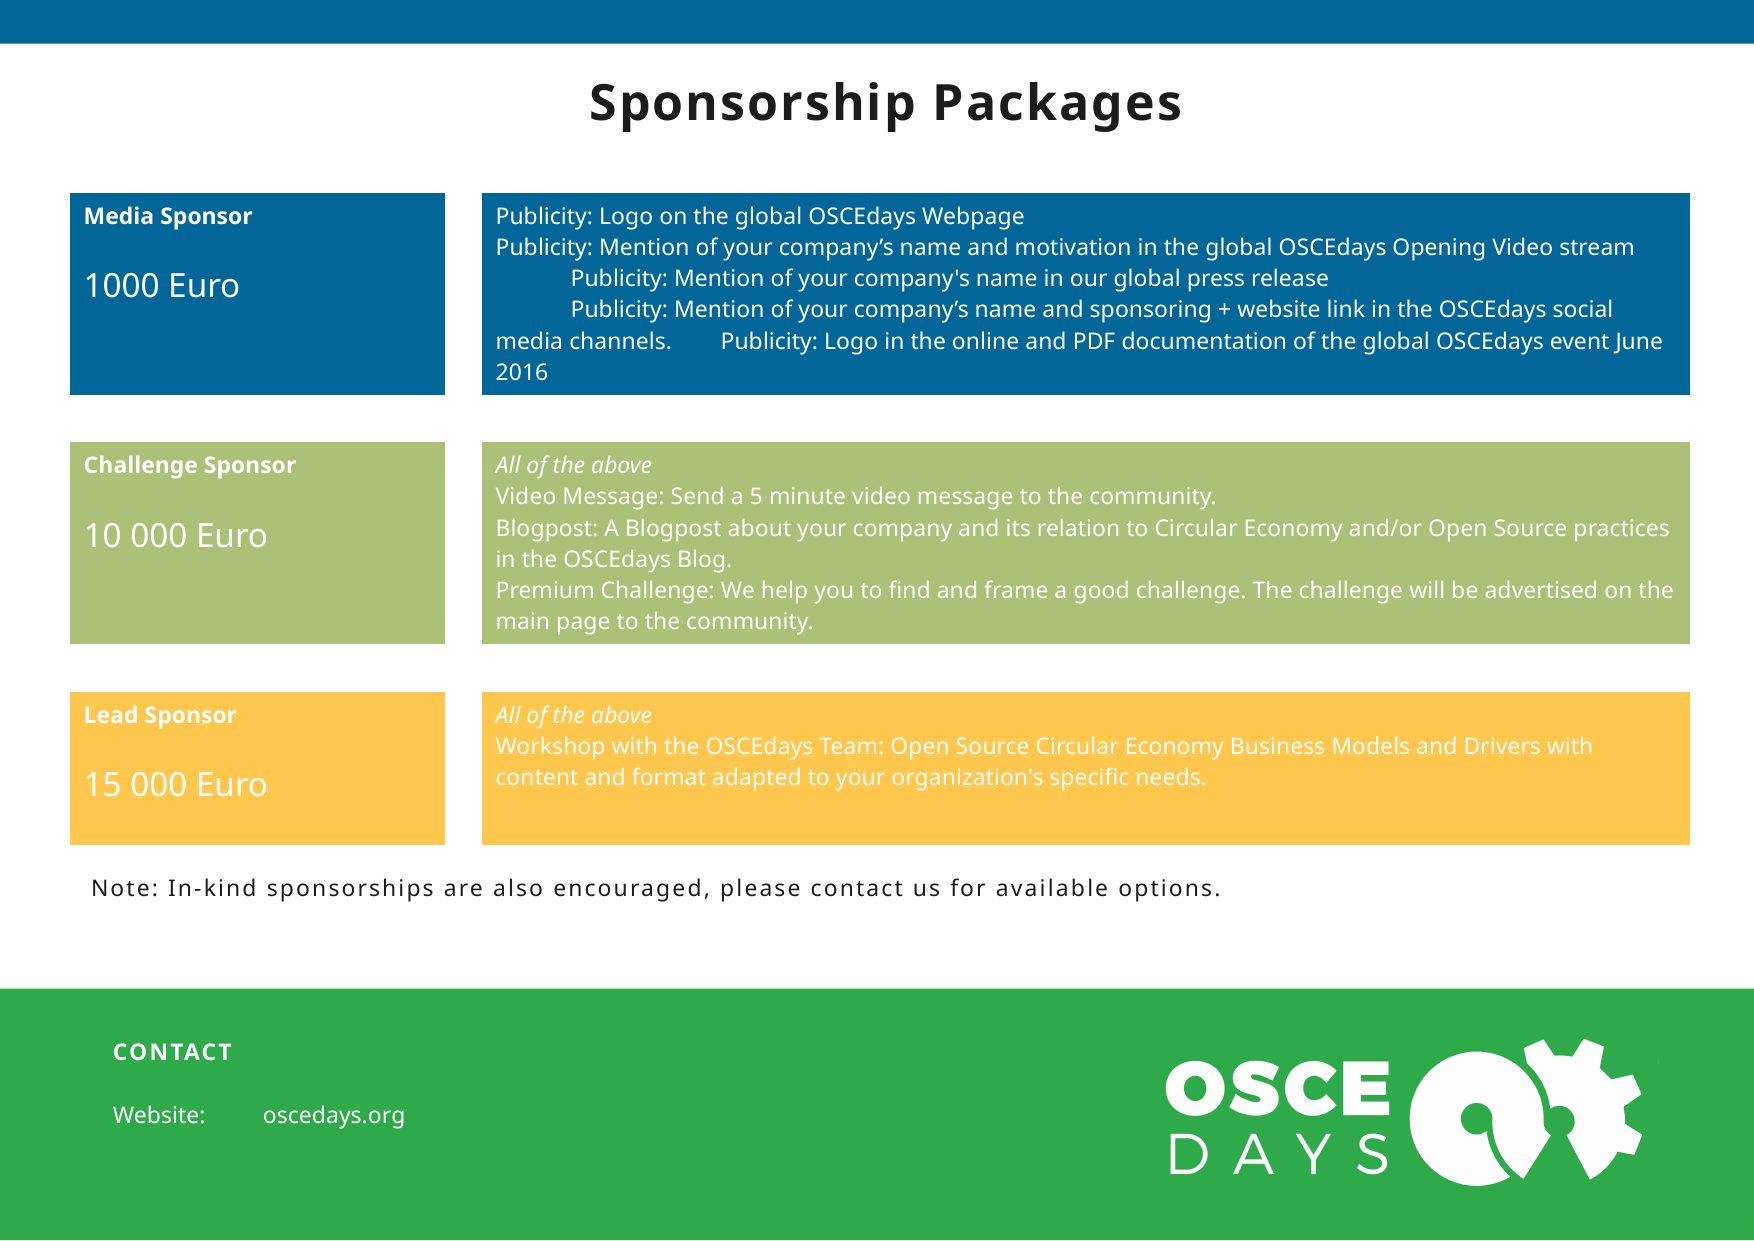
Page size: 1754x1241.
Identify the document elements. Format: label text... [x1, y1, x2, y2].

table_cell [446, 692, 481, 845]
table_header Media Sponsor 1000 Euro [70, 193, 445, 395]
table_cell [70, 645, 445, 691]
table_header [446, 230, 481, 395]
text_box [0, 0, 1754, 44]
text_box Note: In-kind sponsorships are also encouraged, please contact us for available options. [76, 864, 1714, 1039]
table_cell All of the above Workshop with the OSCEdays Team: Open Source Circular Economy Business Models and Drivers with content and format adapted to your organization's specific needs. [482, 692, 1690, 845]
text_box CONTACT Website: oscedays.org [98, 1230, 970, 1241]
picture [1131, 1039, 1659, 1195]
text_box [0, 988, 1754, 1241]
table_cell Challenge Sponsor 10 000 Euro [70, 442, 445, 644]
table_cell [446, 442, 481, 644]
table_cell [70, 396, 445, 441]
table_cell Lead Sponsor 15 000 Euro [70, 692, 445, 845]
table_header Publicity: Logo on the global OSCEdays Webpage Publicity: Mention of your company’s name and motivation in the global OSCEdays Opening Video stream Publicity: Mention of your company's name in our global press release Publicity: Mention of your company’s name and sponsoring + website link in the OSCEdays social media channels. Publicity: Logo in the online and PDF documentation of the global OSCEdays event June 2016 [482, 230, 1690, 395]
table_cell All of the above Video Message: Send a 5 minute video message to the community. Blogpost: A Blogpost about your company and its relation to Circular Economy and/or Open Source practices in the OSCEdays Blog. Premium Challenge: We help you to find and frame a good challenge. The challenge will be advertised on the main page to the community. [482, 442, 1690, 644]
table_cell [482, 645, 1690, 691]
text_box Sponsorship Packages [99, 55, 1737, 230]
table_cell [482, 396, 1690, 441]
table_cell [446, 396, 481, 441]
table_cell [446, 645, 481, 691]
